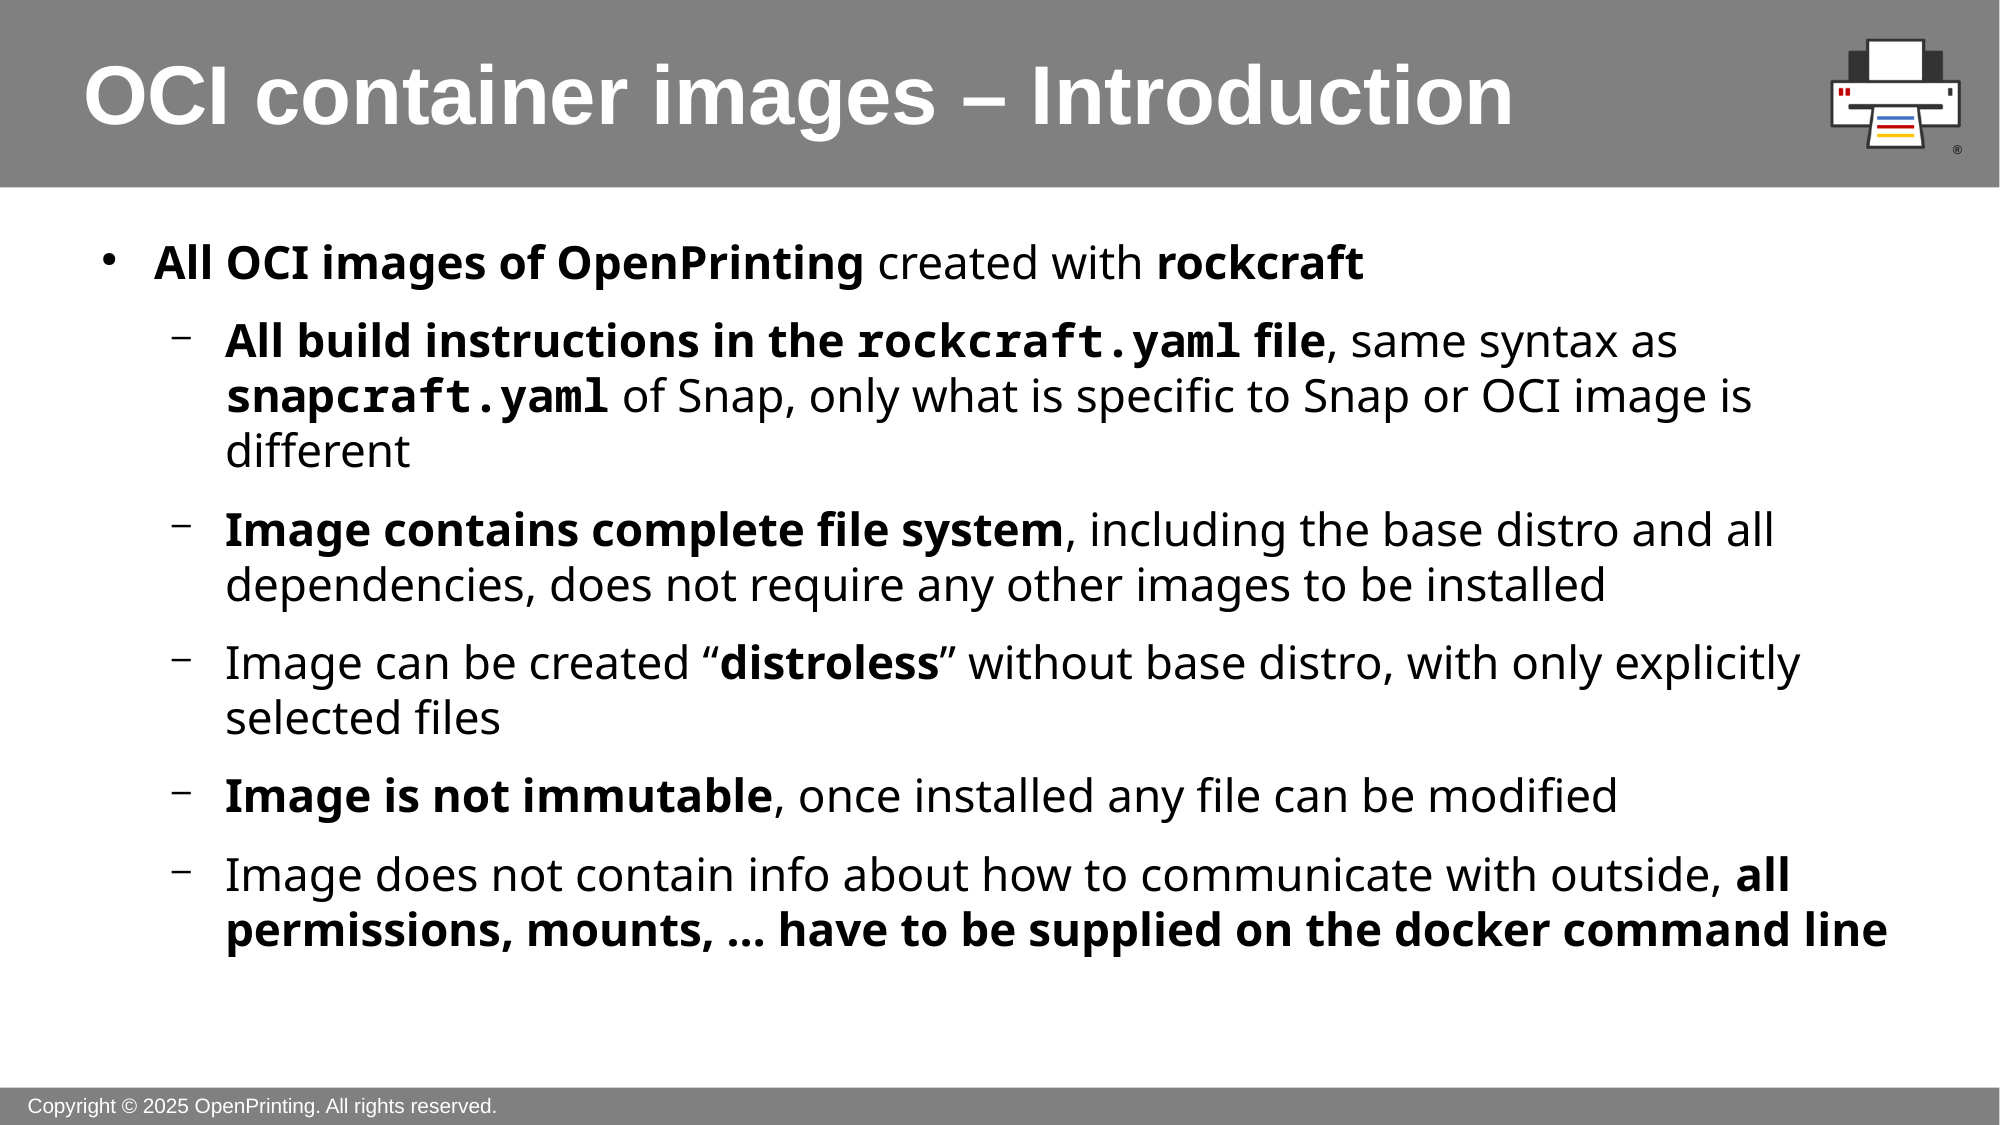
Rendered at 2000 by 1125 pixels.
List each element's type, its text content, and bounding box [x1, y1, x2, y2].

title OCI container images – Introduction [75, 7, 1786, 175]
picture [1825, 33, 1966, 154]
list All OCI images of OpenPrinting created with rockcraft All build instructions in the rockcraft.yaml file, same syntax as snapcraft.yaml of Snap, only what is specific to Snap or OCI image is different Image contains complete file system, including the base distro and all dependencies, does not require any other images to be installed Image can be created “distroless” without base distro, with only explicitly selected files Image is not immutable, once installed any file can be modified Image does not contain info about how to communicate with outside, all permissions, mounts, … have to be supplied on the docker command line [75, 224, 1936, 1067]
